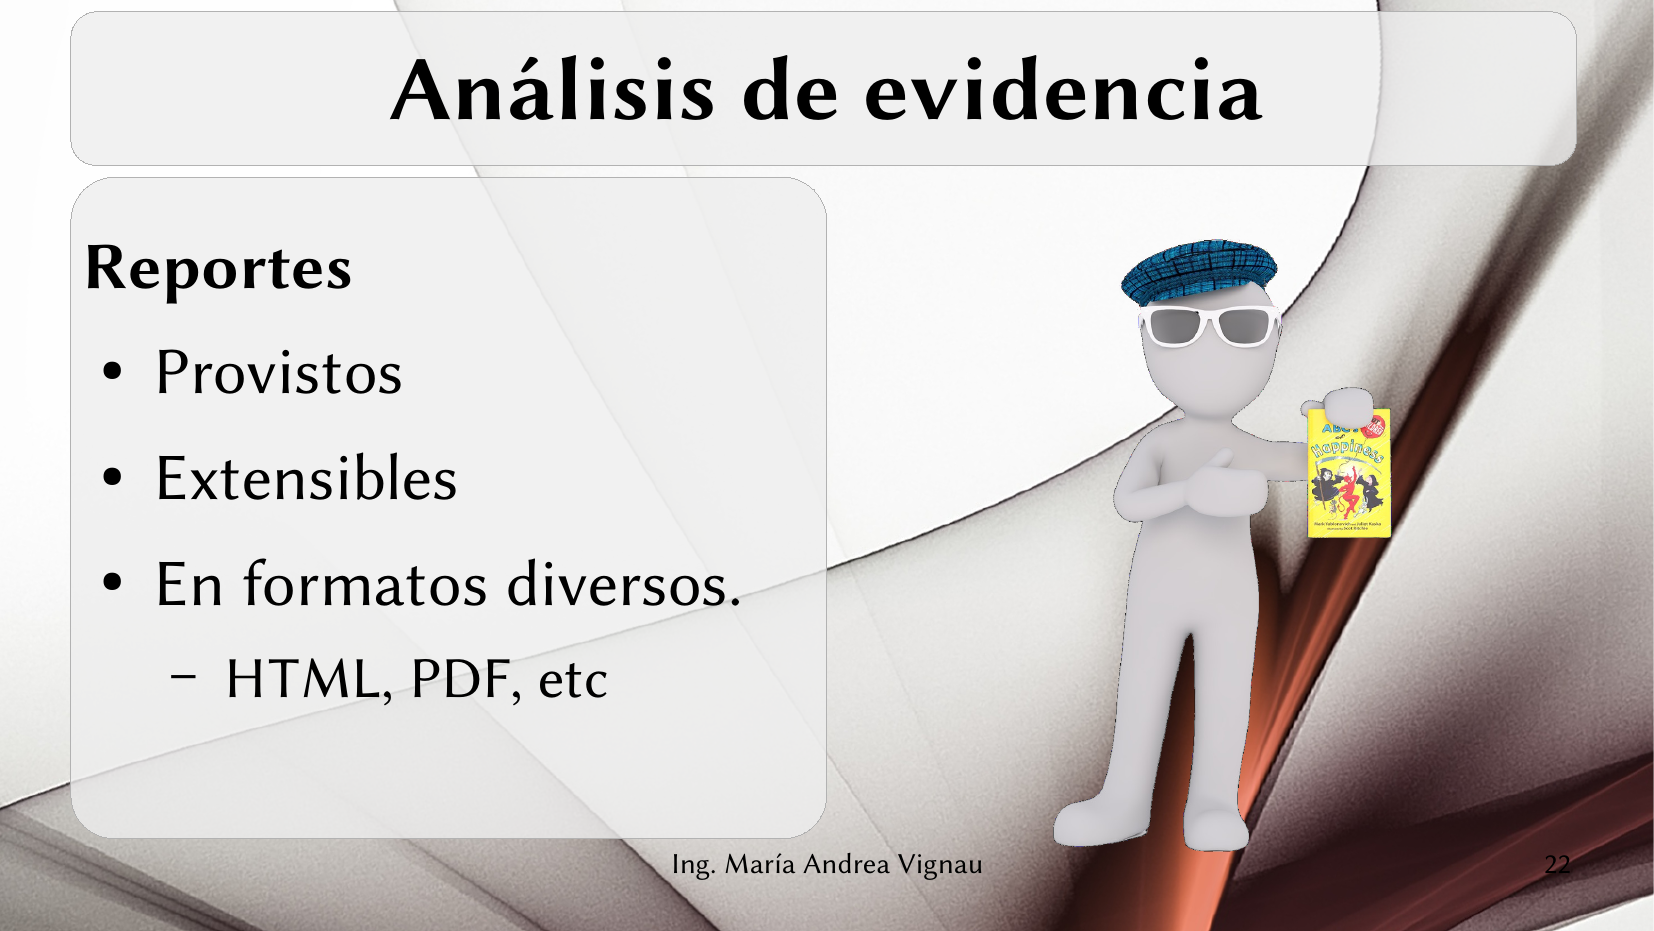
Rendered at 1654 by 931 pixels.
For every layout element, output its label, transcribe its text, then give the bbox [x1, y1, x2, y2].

list Reportes Provistos Extensibles En formatos diversos. HTML, PDF, etc [82, 228, 809, 804]
picture [0, 0, 1654, 931]
title Análisis de evidencia [82, 11, 1571, 168]
